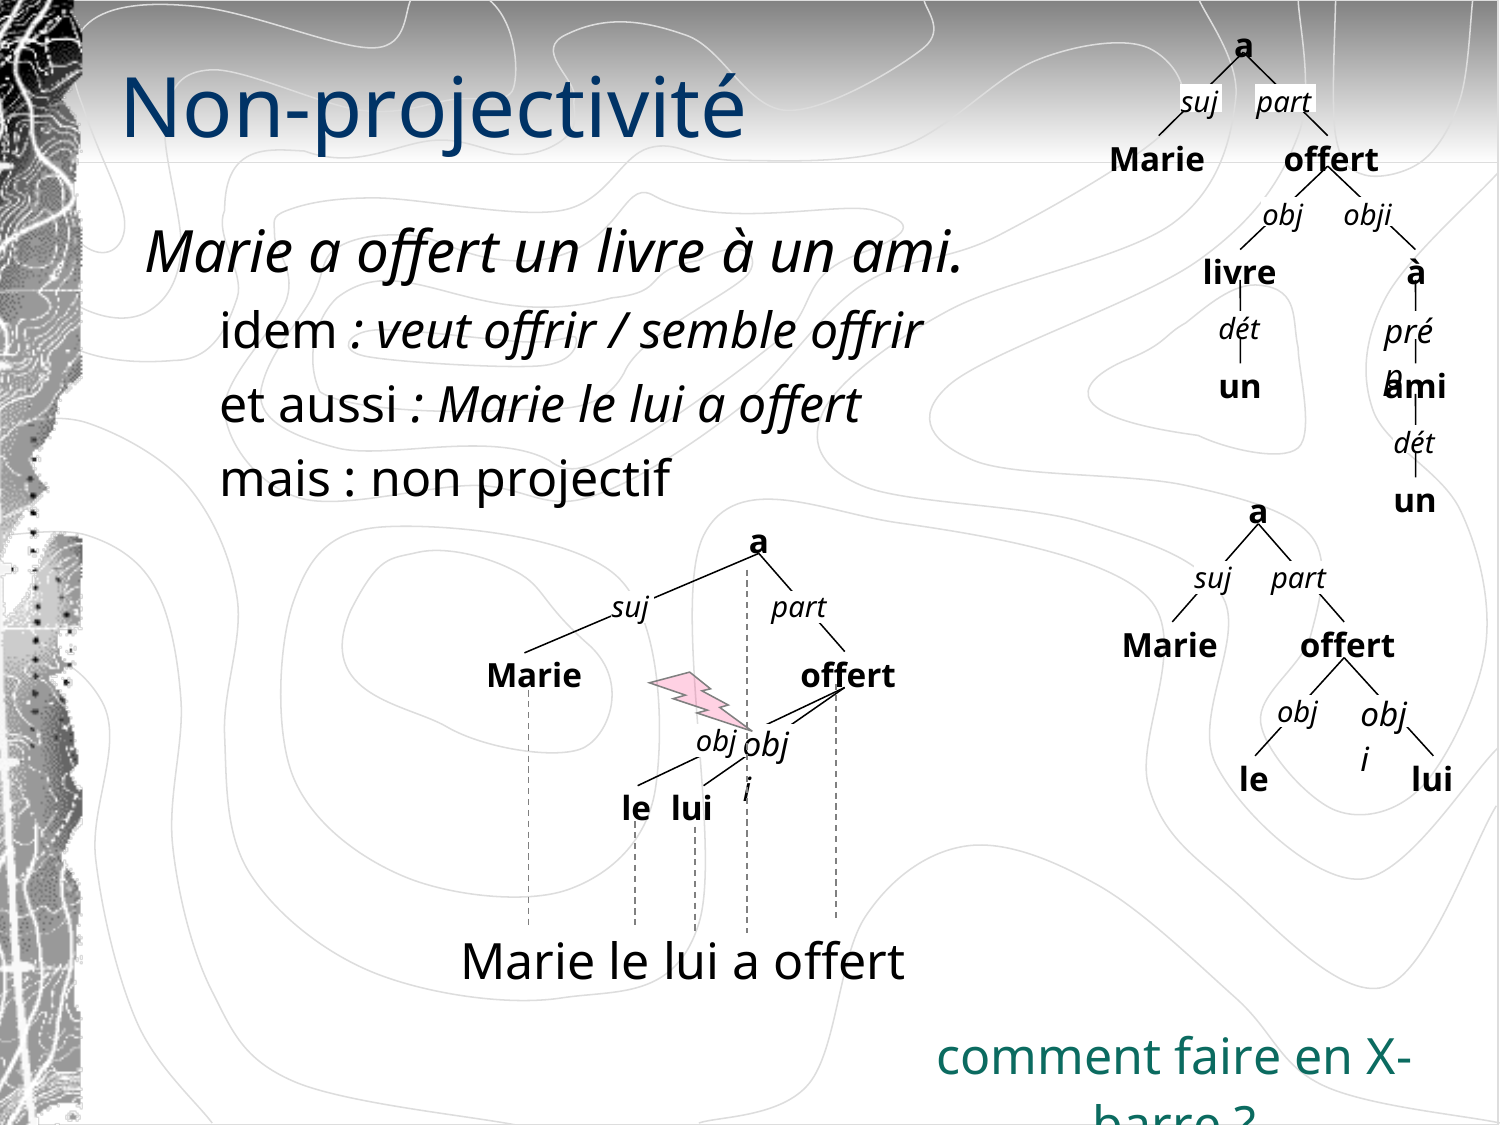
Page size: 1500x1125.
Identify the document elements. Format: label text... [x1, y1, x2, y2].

title Non-projectivité [75, 45, 794, 166]
text_box prép [1389, 327, 1399, 341]
text_box prép [1384, 308, 1449, 399]
text_box [1327, 561, 1332, 593]
text_box part [776, 603, 784, 615]
text_box obj [695, 720, 737, 761]
text_box [1304, 198, 1310, 225]
text_box a [1234, 56, 1255, 68]
text_box Marie [1121, 621, 1219, 668]
text_box ami [1384, 363, 1448, 409]
text_box à [1406, 249, 1427, 295]
text_box dét [1393, 421, 1435, 462]
text_box lui [1411, 755, 1454, 801]
text_box livre [1202, 249, 1278, 295]
text_box Marie [1108, 135, 1206, 182]
text_box suj [611, 586, 650, 627]
text_box part [771, 586, 827, 627]
text_box a [1252, 526, 1265, 534]
text_box a [1234, 21, 1255, 61]
text_box Marie le lui a offert [445, 918, 921, 1002]
text_box un [1218, 363, 1263, 409]
text_box part [1276, 574, 1284, 586]
text_box le [1239, 755, 1270, 801]
text_box obji [742, 720, 796, 812]
text_box offert [1283, 135, 1380, 182]
text_box obj [1262, 194, 1304, 235]
text_box a [748, 555, 765, 563]
text_box suj [1194, 557, 1232, 597]
text_box a [1248, 487, 1269, 533]
text_box part [1256, 80, 1312, 121]
text_box part [1261, 98, 1269, 110]
text_box offert [800, 651, 897, 697]
text_box [796, 725, 800, 757]
text_box comment faire en X-barre ? [867, 1013, 1482, 1125]
text_box a [748, 517, 770, 563]
text_box obj [1277, 690, 1319, 731]
text_box [1319, 695, 1326, 727]
text_box suj [1180, 80, 1219, 121]
text_box obji [1360, 690, 1414, 782]
text_box [1232, 561, 1236, 593]
text_box un [1393, 477, 1437, 523]
text_box offert [1314, 168, 1342, 182]
text_box [827, 591, 833, 623]
list Marie a offert un livre à un ami. idem : veut offrir / semble offrir et aussi : Marie le lui a offert mais : non projectif [129, 207, 1102, 490]
text_box part [1271, 557, 1327, 597]
text_box [650, 591, 654, 623]
text_box obji [1343, 194, 1392, 235]
text_box [1312, 84, 1316, 111]
text_box [1414, 695, 1418, 727]
text_box [649, 672, 753, 757]
text_box lui [670, 785, 714, 831]
text_box [1392, 198, 1400, 225]
text_box dét [1218, 308, 1260, 349]
text_box offert [1299, 621, 1396, 668]
text_box Marie [485, 651, 583, 697]
text_box le [621, 785, 652, 831]
